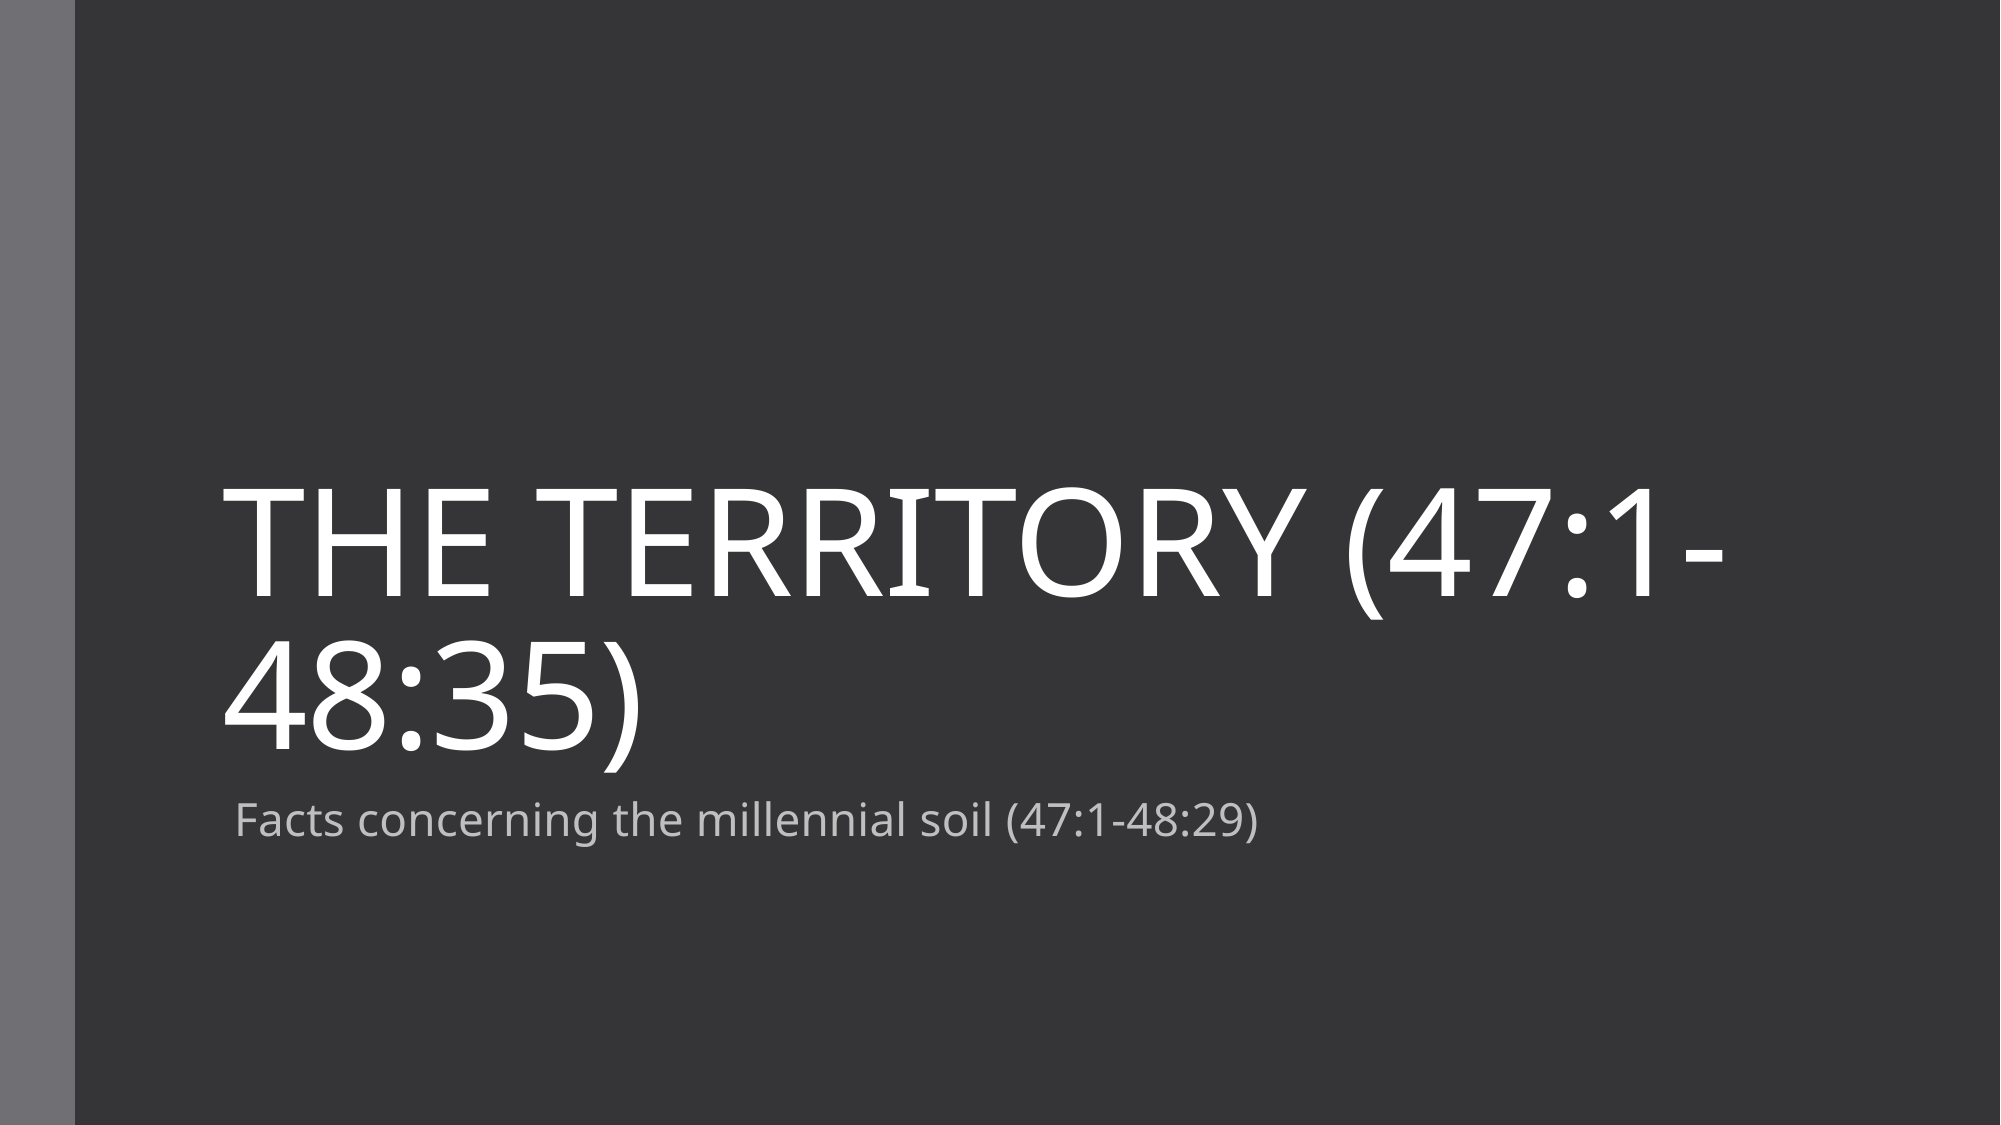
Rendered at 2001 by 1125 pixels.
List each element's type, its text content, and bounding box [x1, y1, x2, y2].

subtitle Facts concerning the millennial soil (47:1-48:29) [206, 787, 1752, 1066]
title THE TERRITORY (47:1-48:35) [206, 124, 1752, 787]
